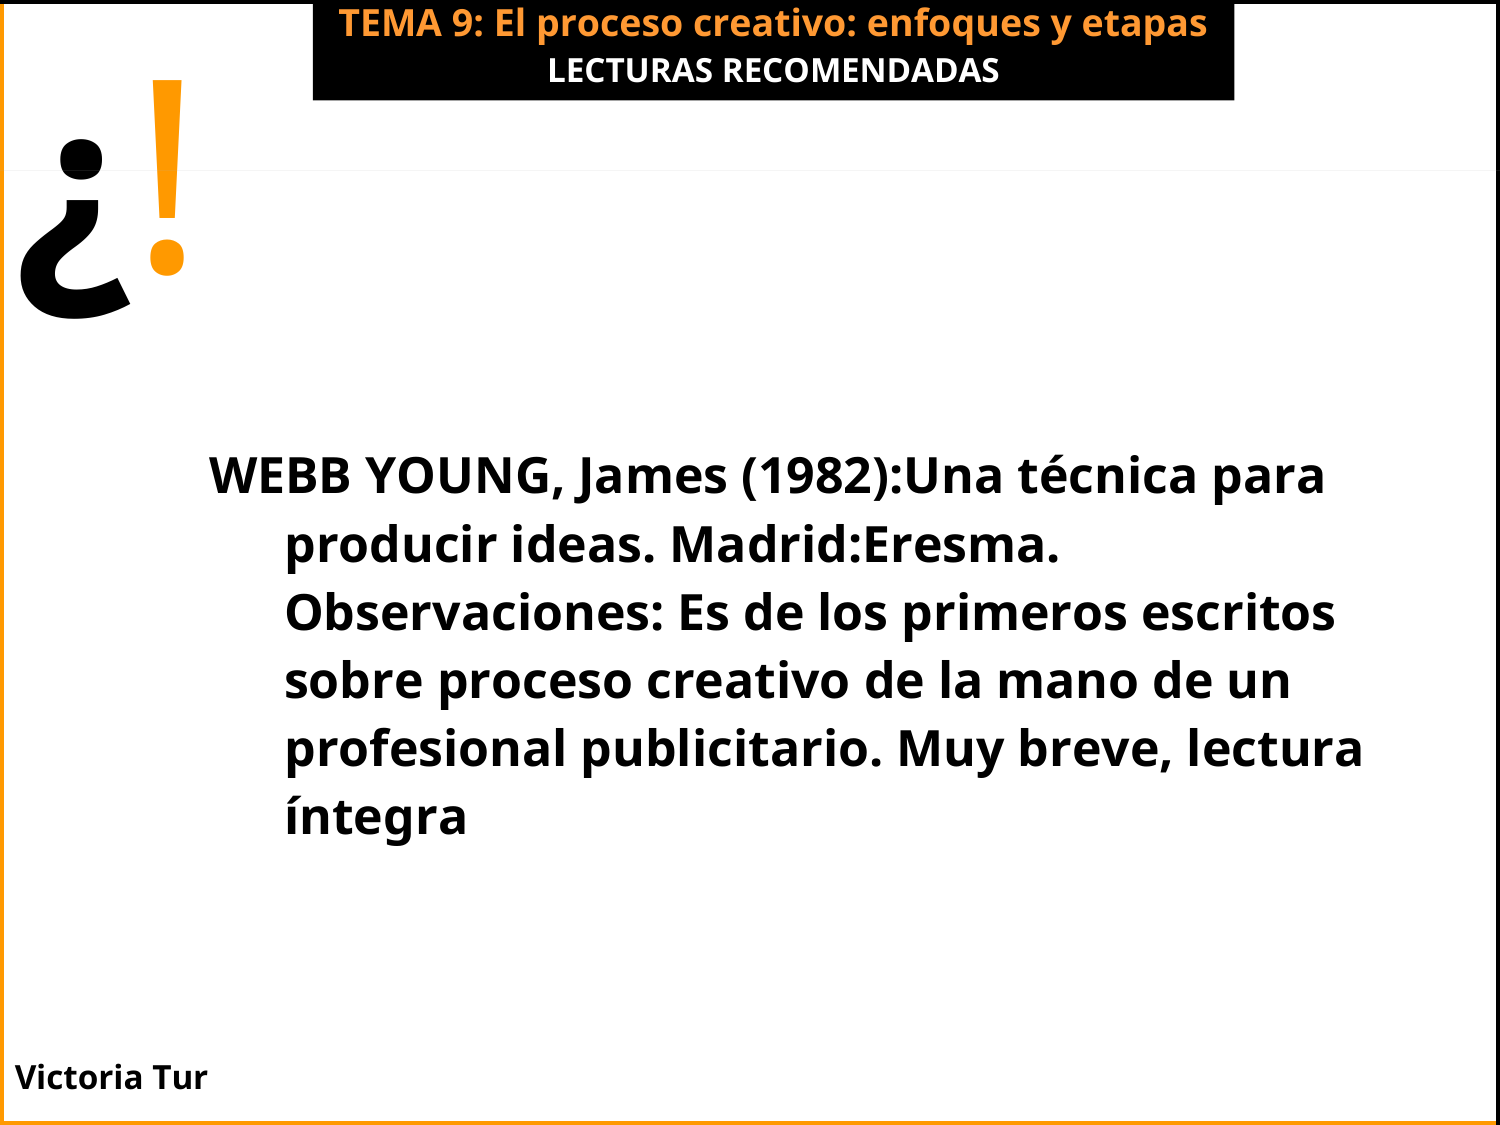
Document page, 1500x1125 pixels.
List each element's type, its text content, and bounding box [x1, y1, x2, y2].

text_box WEBB YOUNG, James (1982):Una técnica para producir ideas. Madrid:Eresma. Observaciones: Es de los primeros escritos sobre proceso creativo de la mano de un profesional publicitario. Muy breve, lectura íntegra [194, 432, 1445, 1000]
